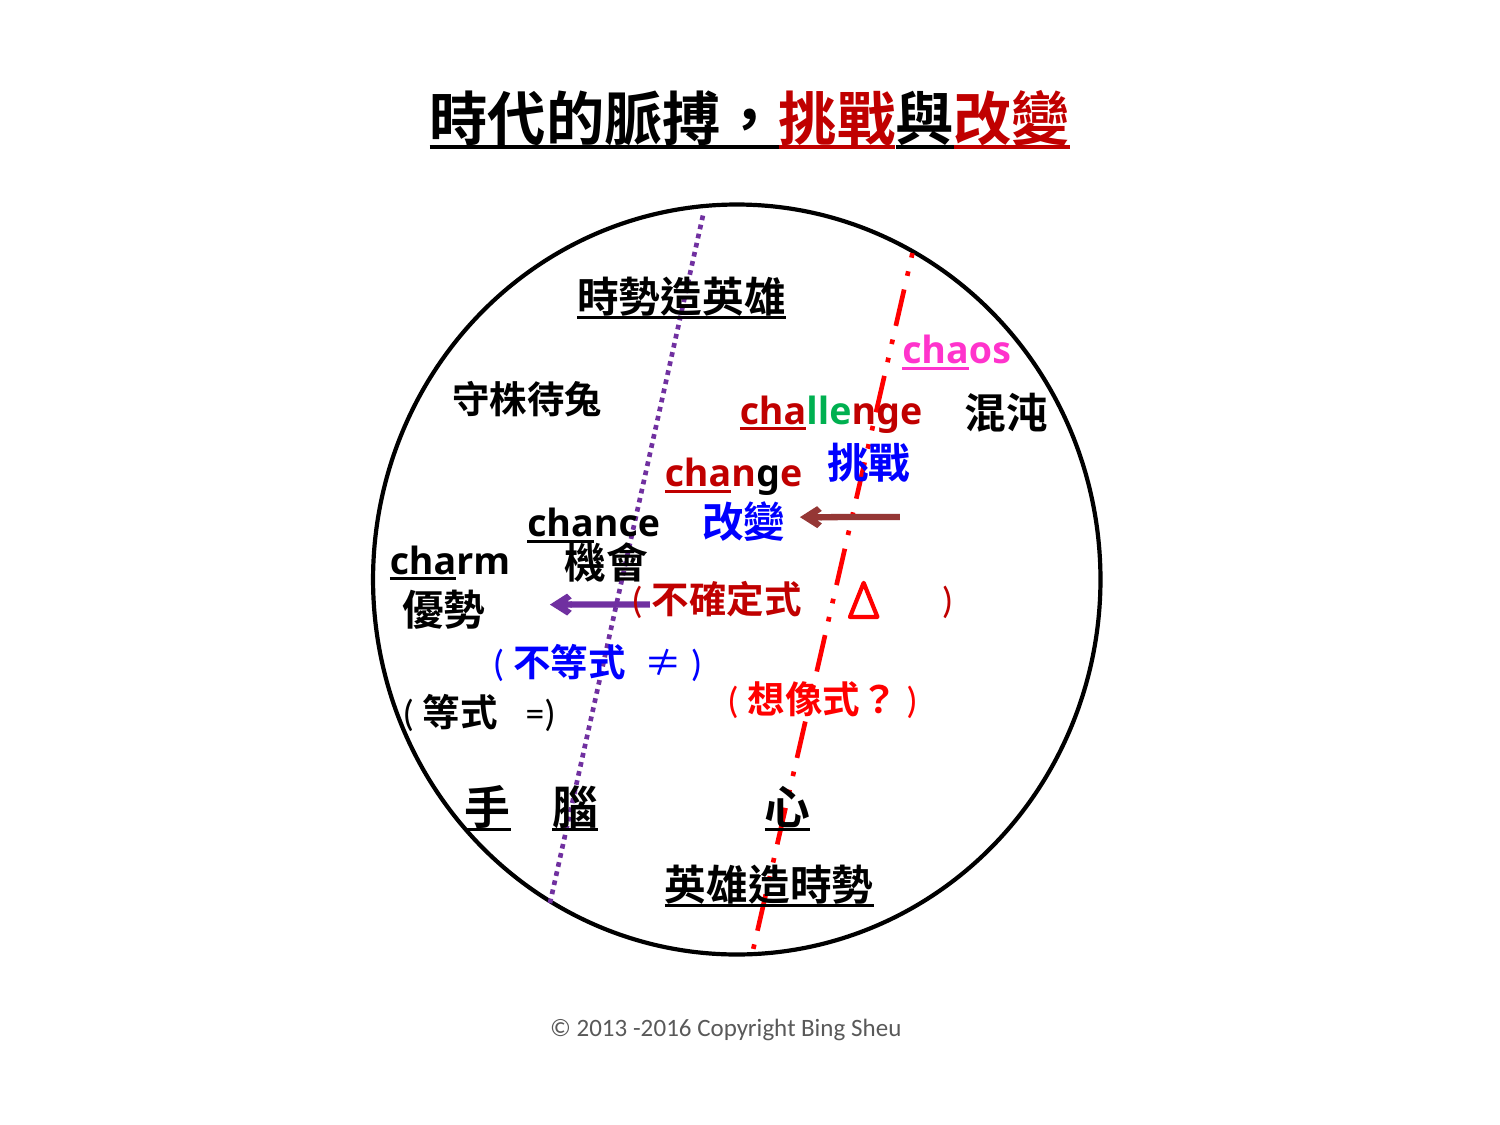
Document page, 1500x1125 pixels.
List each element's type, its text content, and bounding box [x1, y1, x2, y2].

text_box 時代的脈搏，挑戰與改變 [414, 75, 1086, 160]
text_box © 2013 -2016 Copyright Bing Sheu [535, 1004, 1000, 1050]
text_box chance [512, 491, 687, 552]
text_box 混沌 [949, 379, 1067, 445]
text_box 守株待兔 [437, 368, 638, 429]
text_box 心 [750, 771, 841, 842]
text_box (不等式 ≠) [478, 631, 717, 692]
text_box 時勢造英雄 [562, 263, 811, 329]
text_box 機會 [549, 529, 675, 595]
text_box (等式 =) [387, 681, 571, 742]
text_box charm [374, 529, 544, 590]
text_box challenge [725, 379, 949, 440]
text_box [373, 552, 478, 683]
text_box [376, 204, 998, 529]
text_box change [818, 495, 838, 502]
text_box 腦 [537, 771, 619, 842]
text_box 改變 [687, 488, 818, 554]
text_box (想像式？) [712, 668, 933, 729]
text_box chaos [887, 318, 1067, 379]
text_box [570, 595, 616, 601]
text_box 手 [449, 771, 525, 842]
text_box 挑戰 [812, 429, 932, 495]
text_box 優勢 [387, 576, 525, 642]
text_box change [650, 442, 812, 491]
text_box (不確定式 ) [616, 568, 968, 629]
text_box [408, 422, 1101, 955]
text_box 英雄造時勢 [650, 851, 900, 917]
